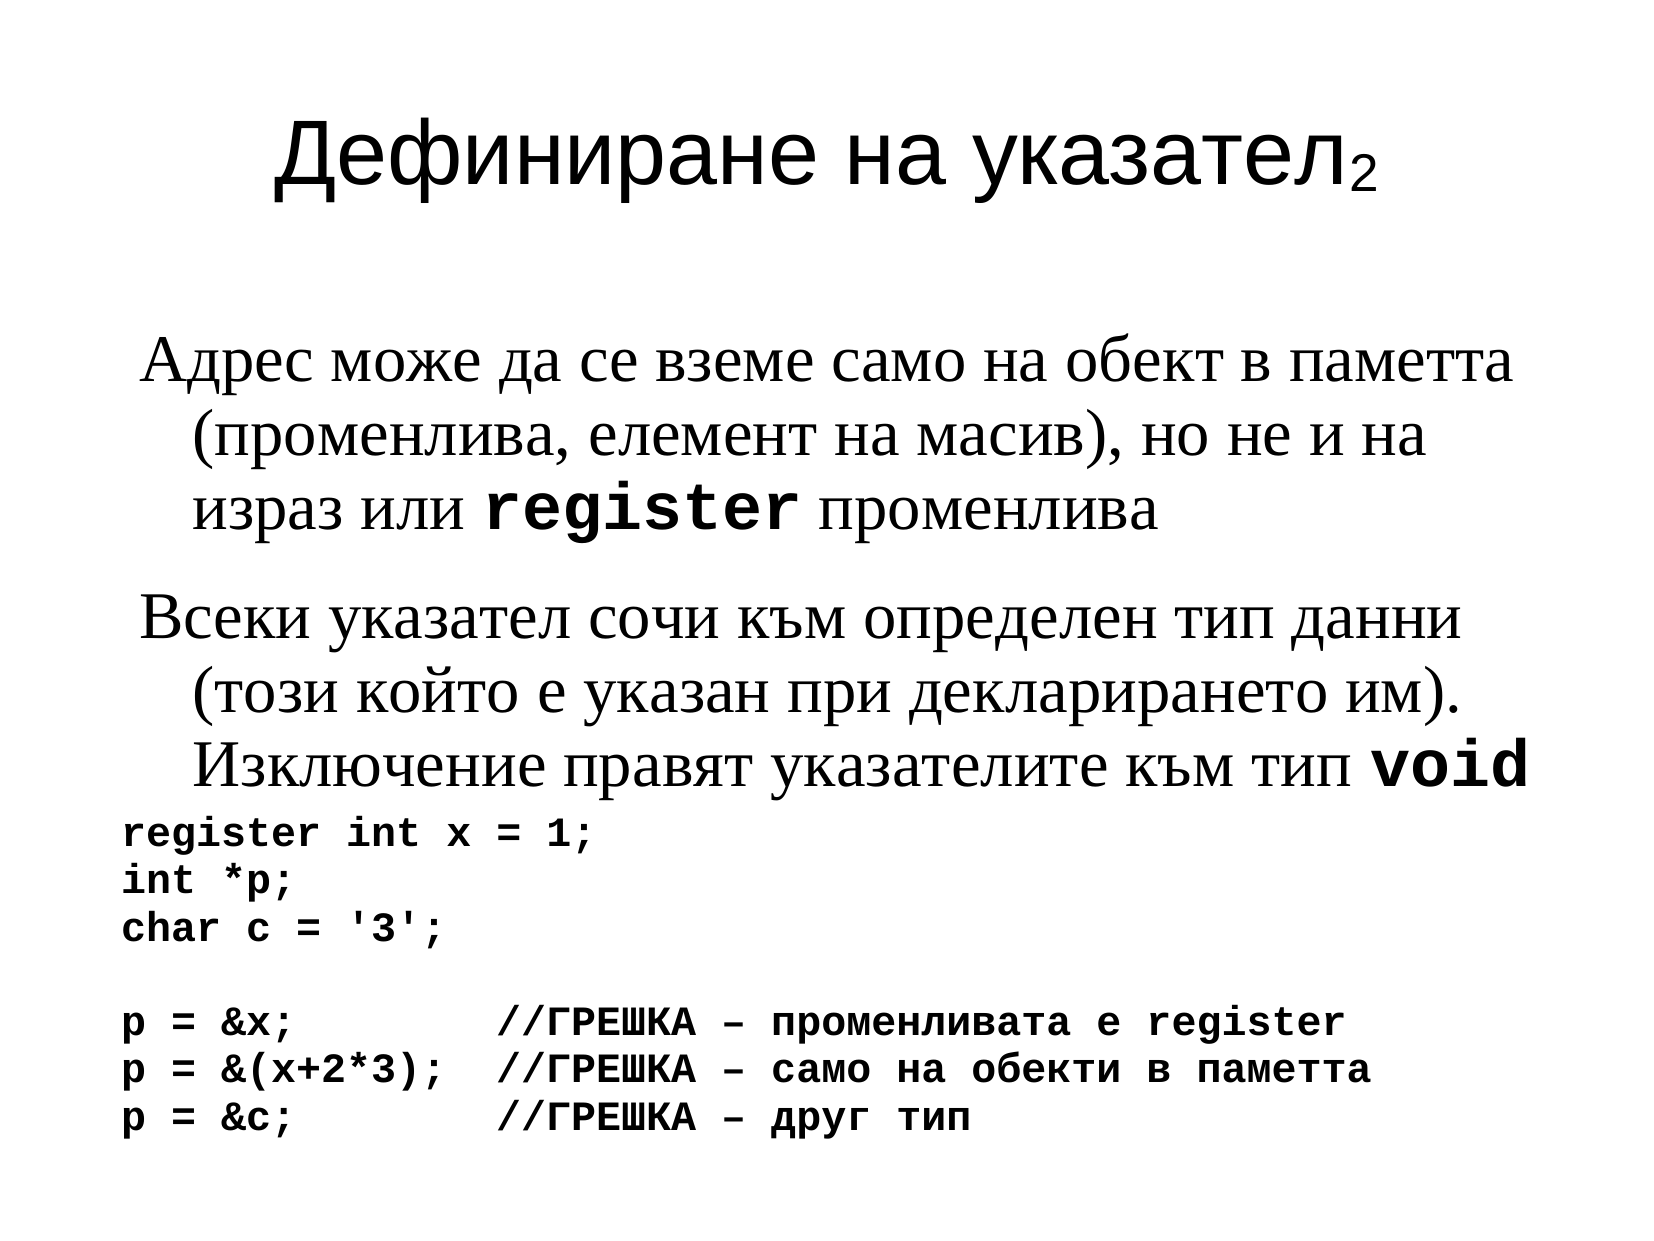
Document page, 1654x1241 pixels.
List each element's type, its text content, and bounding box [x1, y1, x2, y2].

title Дефиниране на указател2 [82, 49, 1571, 257]
list Адрес може да се вземе само на обект в паметта (променлива, елемент на масив), но не и на израз или register променлива Всеки указател сочи към определен тип данни (този който е указан при декларирането им). Изключение правят указателите към тип void [121, 322, 1561, 804]
text_box register int x = 1; int *p; char c = '3'; p = &x; //ГРЕШКА – променливата е register p = &(x+2*3); //ГРЕШКА – само на обекти в паметта p = &c; //ГРЕШКА – друг тип [106, 804, 1562, 1241]
